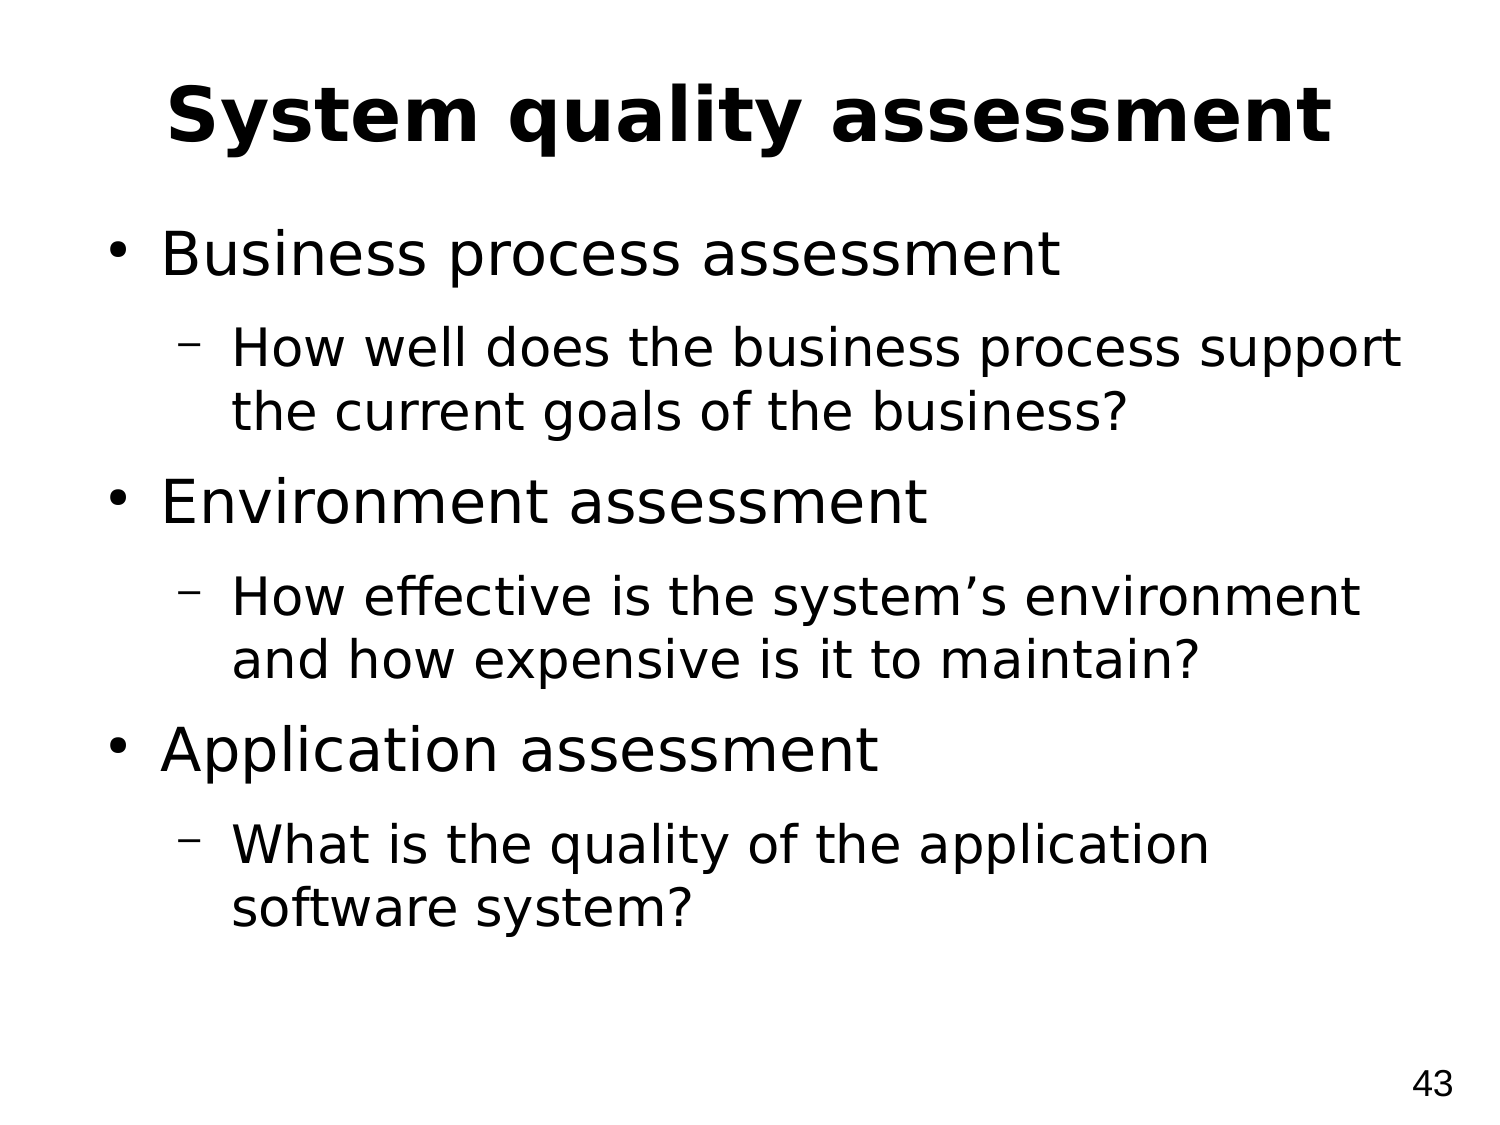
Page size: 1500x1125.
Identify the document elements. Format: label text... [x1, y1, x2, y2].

title System quality assessment [75, 44, 1425, 177]
list Business process assessment How well does the business process support the current goals of the business? Environment assessment How effective is the system’s environment and how expensive is it to maintain? Application assessment What is the quality of the application software system? [75, 206, 1425, 1093]
